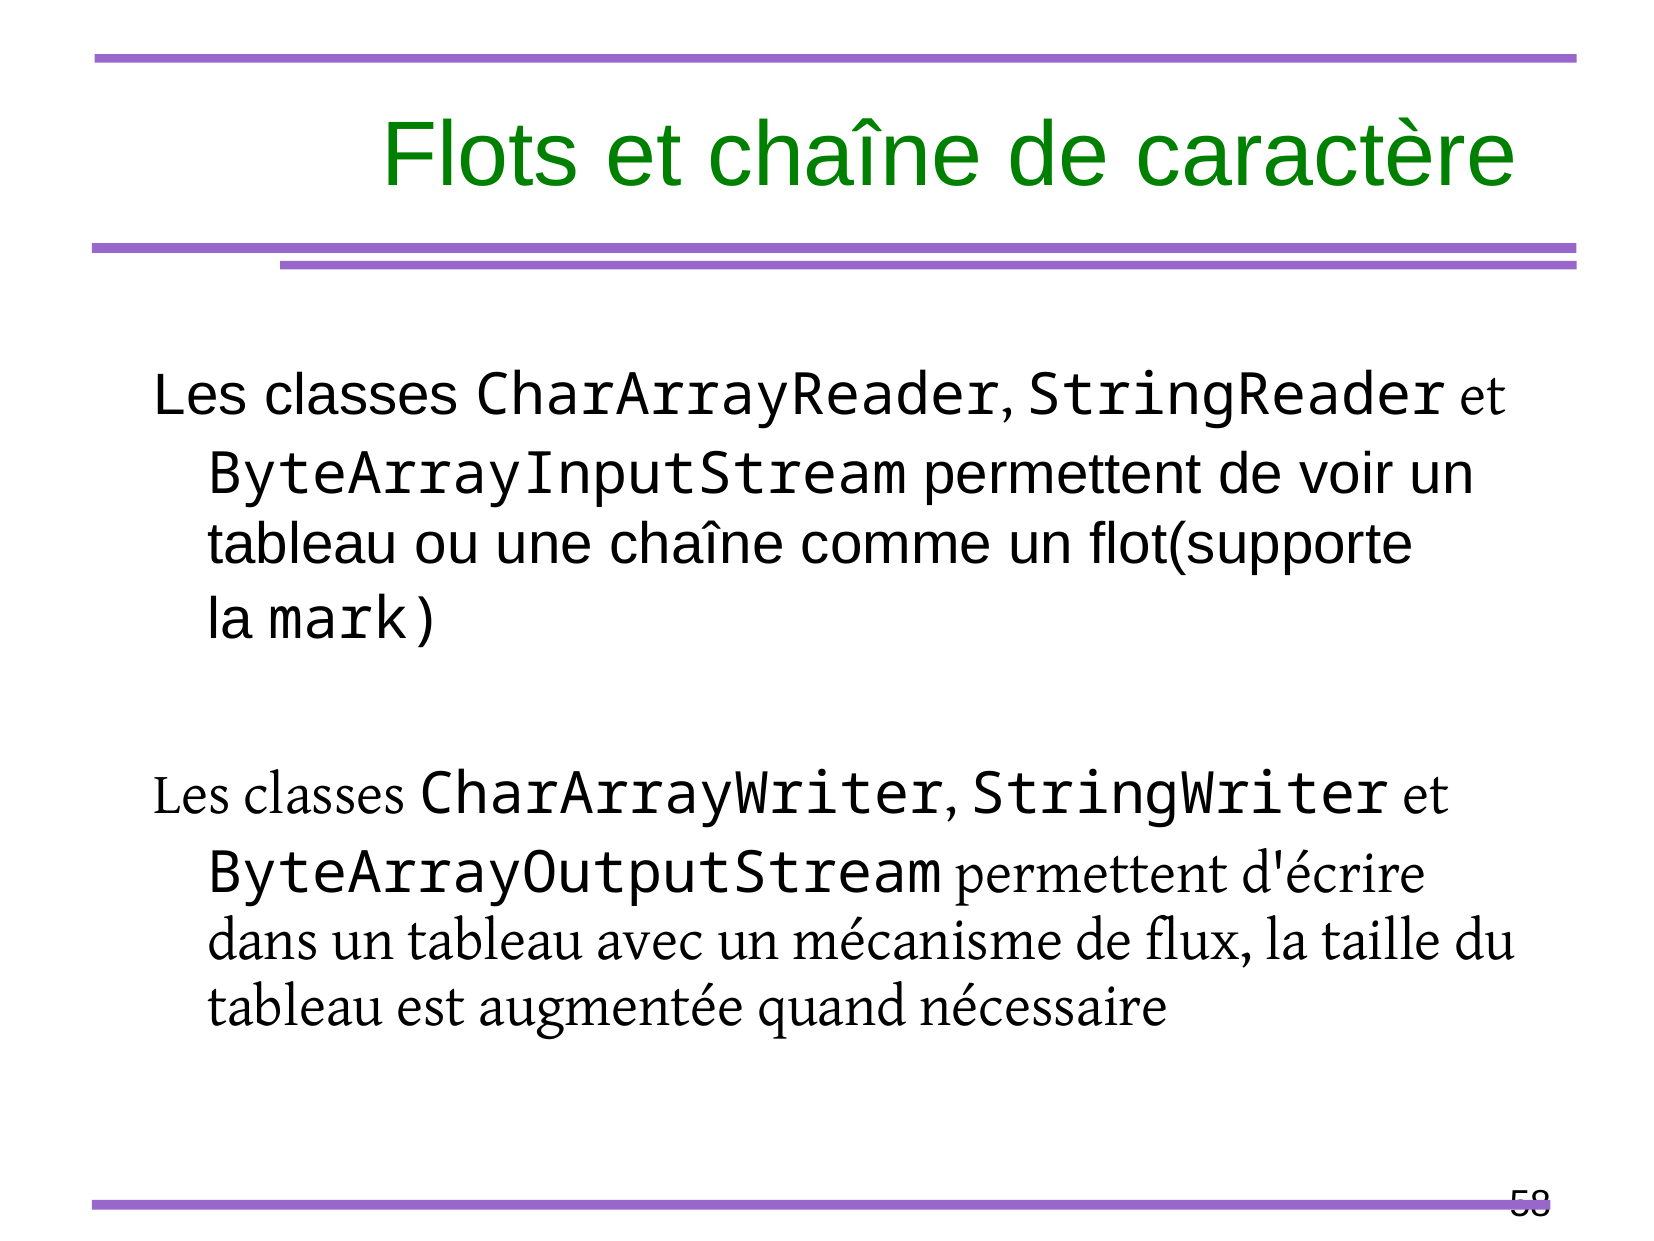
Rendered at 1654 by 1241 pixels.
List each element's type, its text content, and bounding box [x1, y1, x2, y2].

list Les classes CharArrayReader, StringReader et ByteArrayInputStream permettent de voir un tableau ou une chaîne comme un flot(supporte la mark) Les classes CharArrayWriter, StringWriter et ByteArrayOutputStream permettent d'écrire dans un tableau avec un mécanisme de flux, la taille du tableau est augmentée quand nécessaire [121, 344, 1534, 1142]
title Flots et chaîne de caractère [121, 42, 1534, 265]
